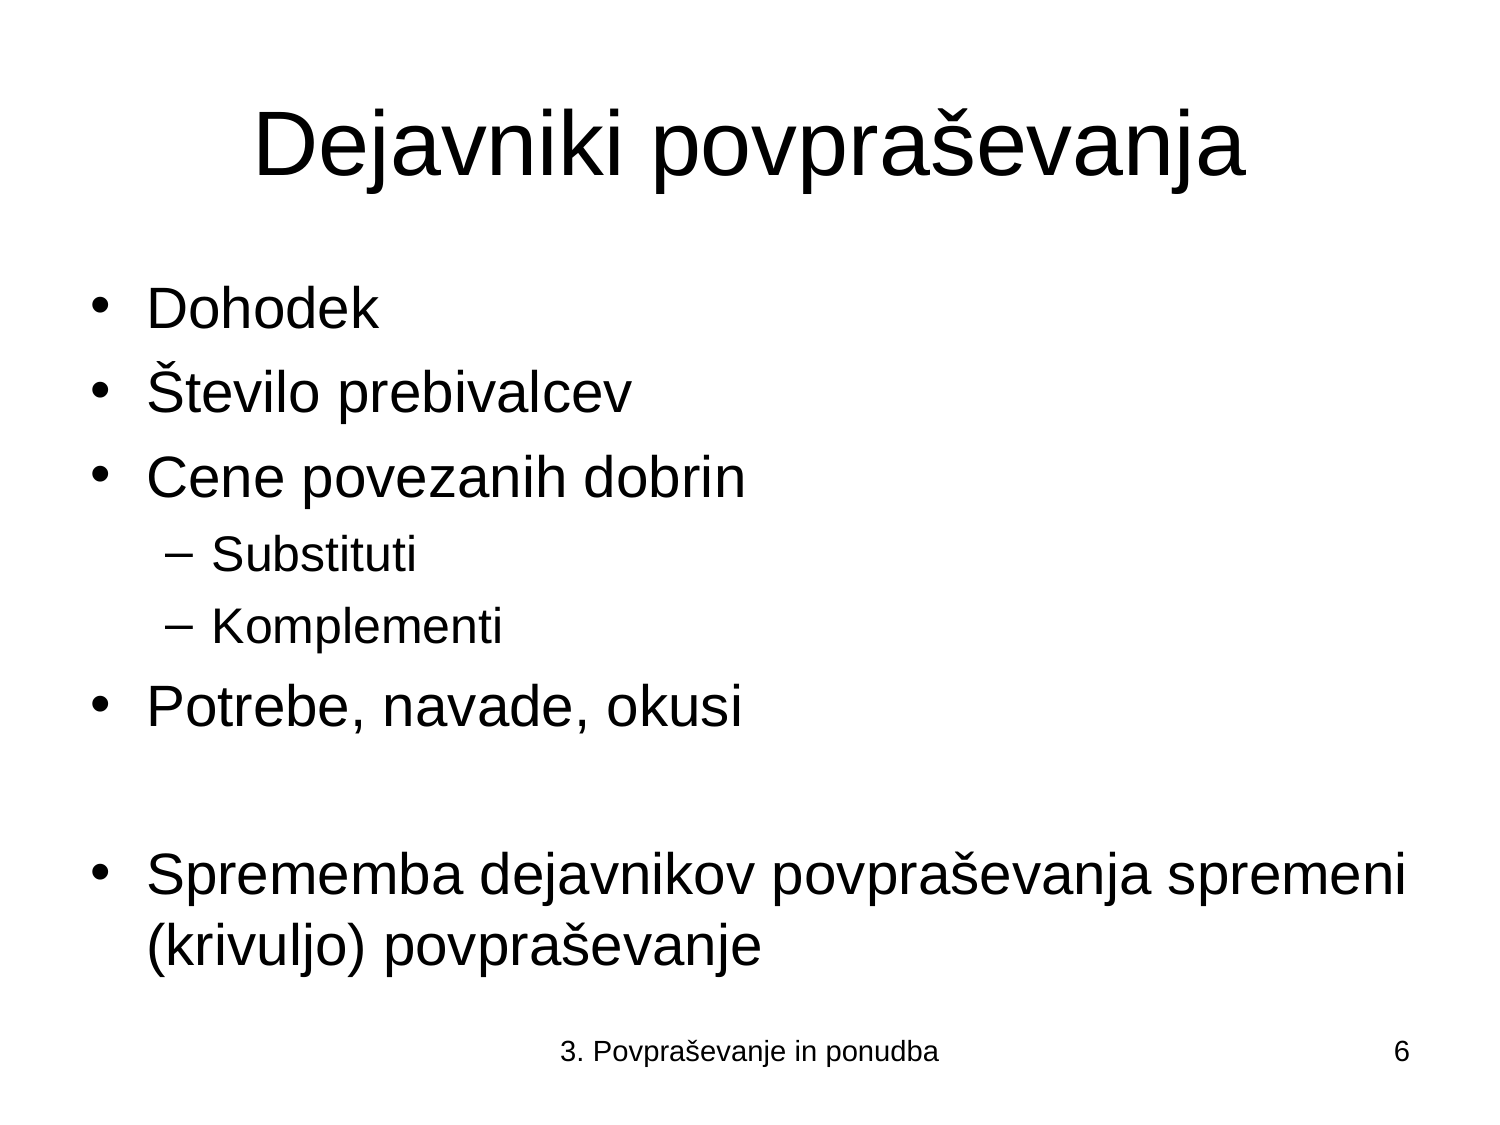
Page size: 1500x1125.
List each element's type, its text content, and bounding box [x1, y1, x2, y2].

text_box 3. Povpraševanje in ponudba [512, 1024, 988, 1103]
text_box <number> [1074, 1024, 1426, 1103]
list Dohodek Število prebivalcev Cene povezanih dobrin Substituti Komplementi Potrebe, navade, okusi Sprememba dejavnikov povpraševanja spremeni (krivuljo) povpraševanje [75, 262, 1426, 1006]
title Dejavniki povpraševanja [75, 45, 1426, 233]
